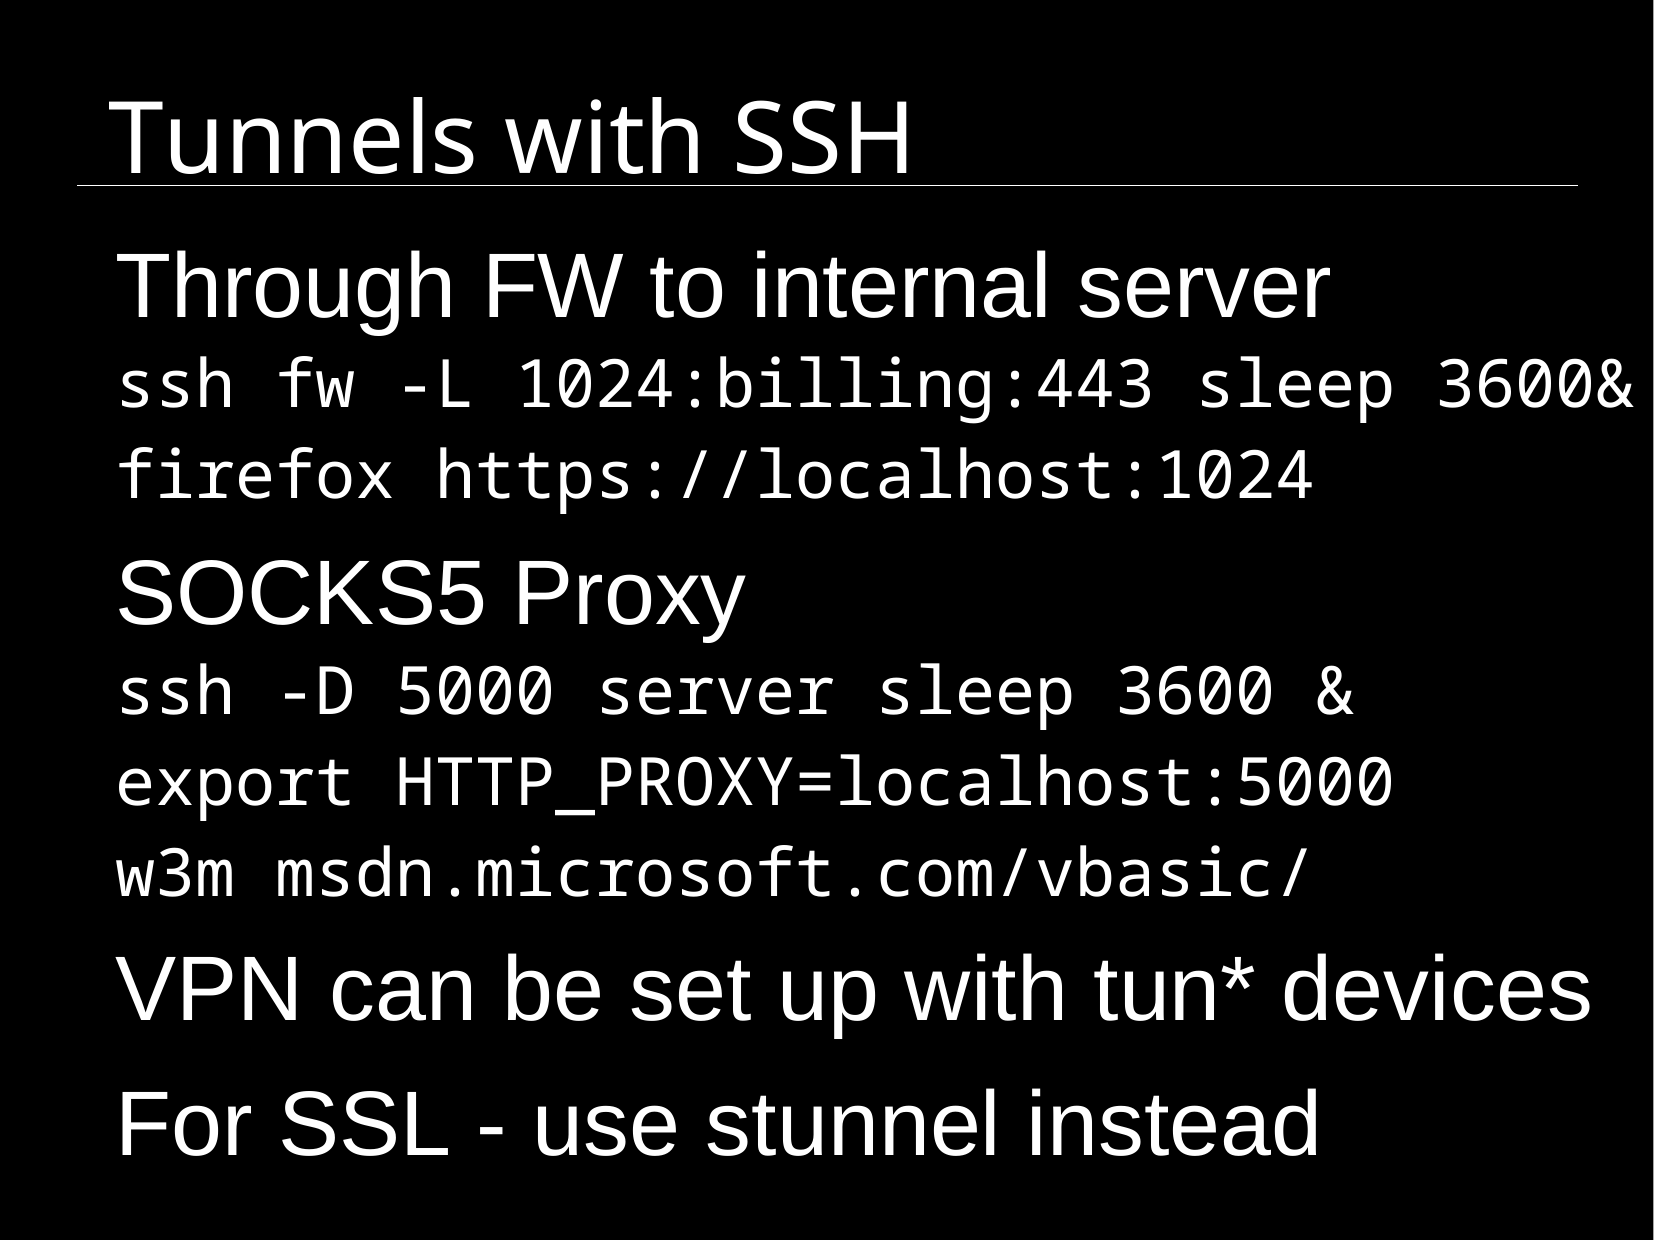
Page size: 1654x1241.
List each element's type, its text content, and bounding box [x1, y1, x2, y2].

text_box For SSL - use stunnel instead [100, 1065, 1340, 1183]
text_box VPN can be set up with tun* devices [100, 929, 1629, 1047]
text_box Tunnels with SSH [93, 58, 918, 185]
text_box Through FW to internal server ssh fw -L 1024:billing:443 sleep 3600& firefox https://localhost:1024 [100, 226, 1651, 494]
text_box SOCKS5 Proxy ssh -D 5000 server sleep 3600 & export HTTP_PROXY=localhost:5000 w3m msdn.microsoft.com/vbasic/ [100, 533, 1451, 877]
